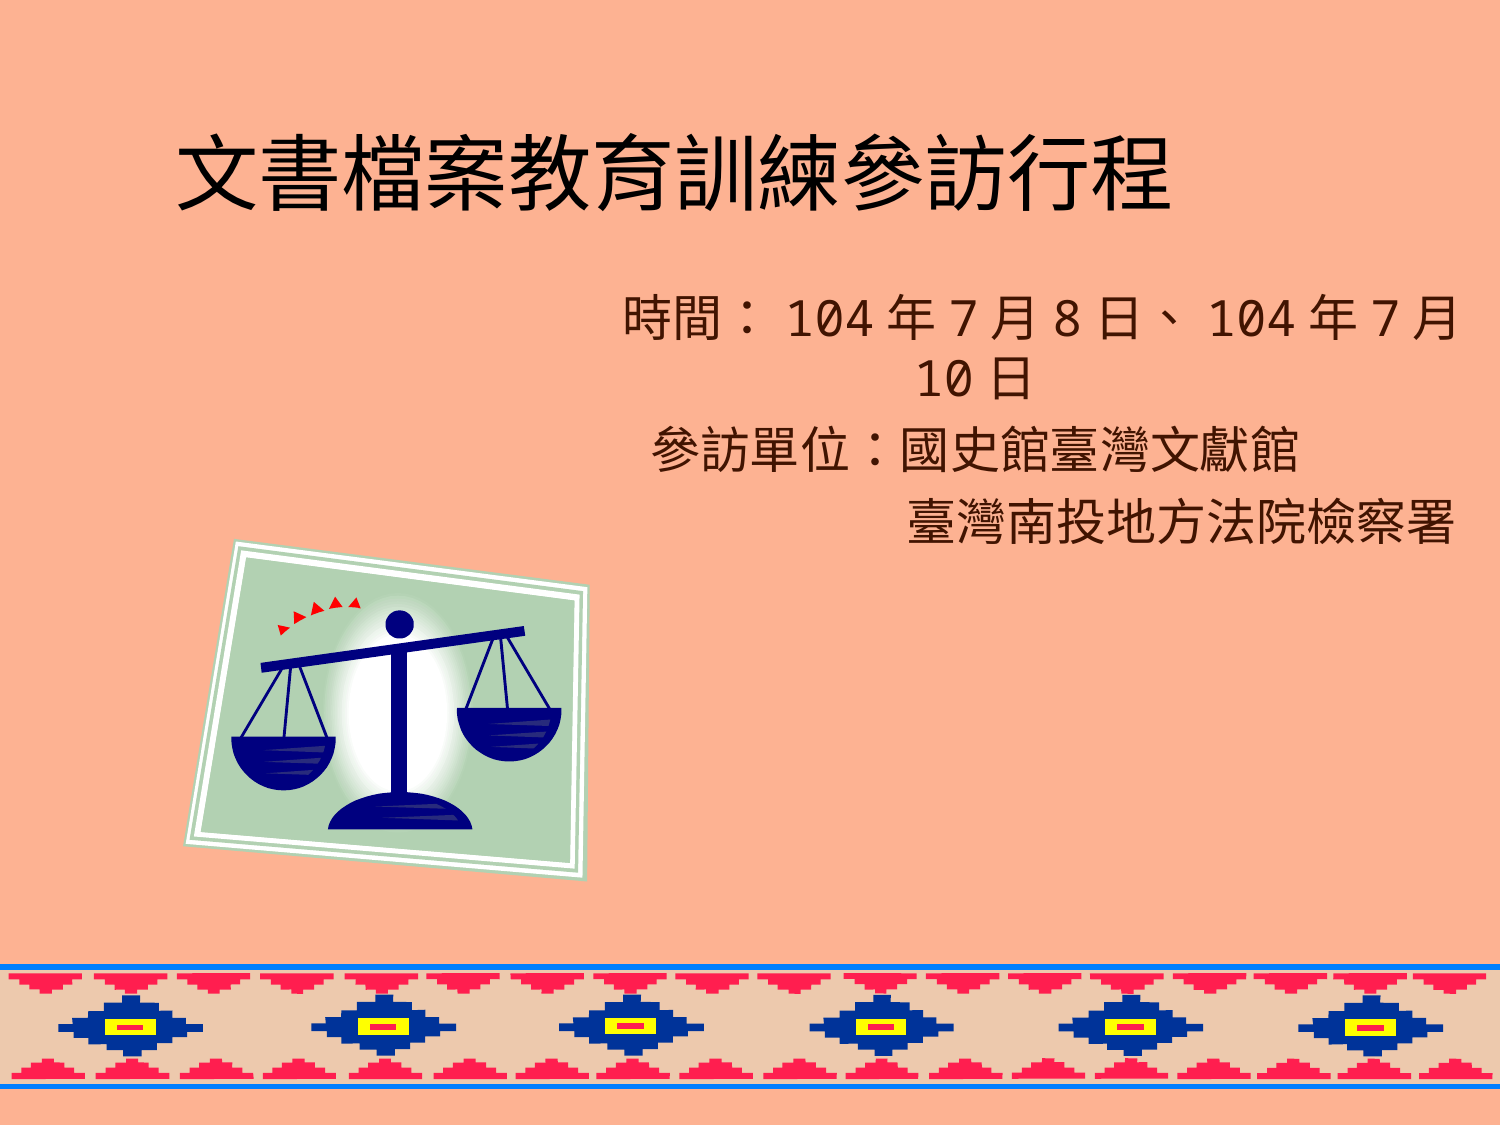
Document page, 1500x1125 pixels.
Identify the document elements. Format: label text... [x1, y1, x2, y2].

title 文書檔案教育訓練參訪行程 [0, 54, 1351, 296]
picture [0, 964, 1500, 1090]
subtitle 時間：104年7月8日、104年7月10日 參訪單位：國史館臺灣文獻館 臺灣南投地方法院檢察署 [450, 278, 1500, 528]
picture [183, 538, 590, 882]
